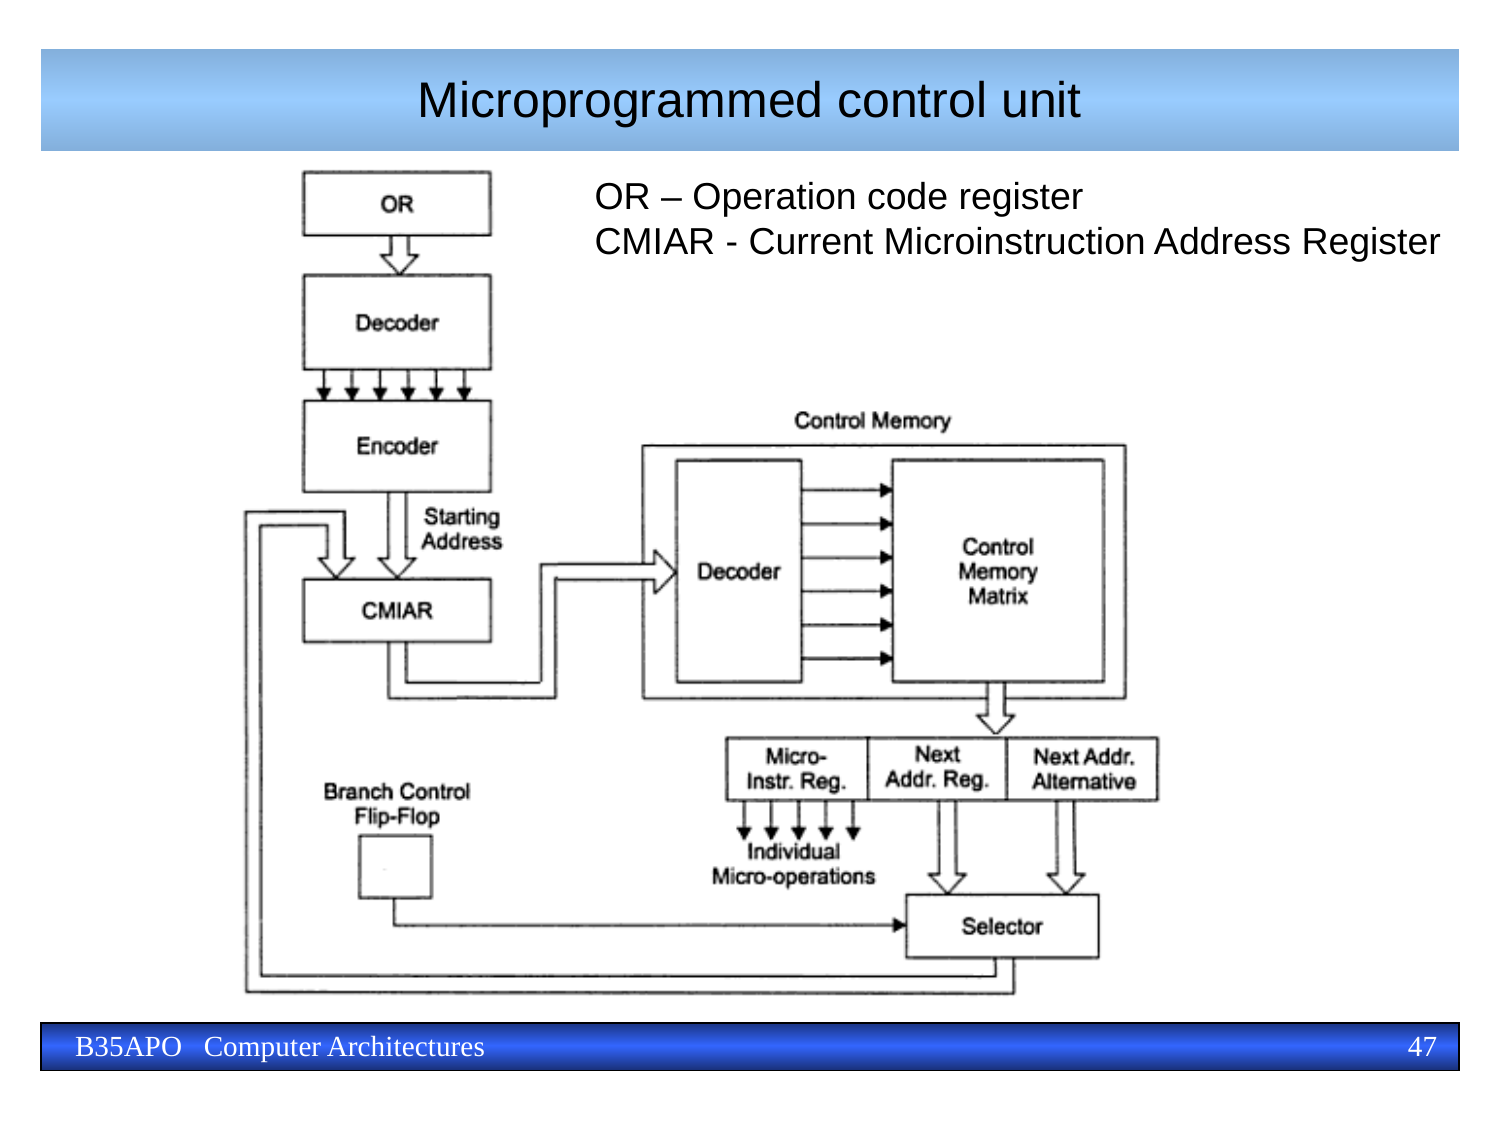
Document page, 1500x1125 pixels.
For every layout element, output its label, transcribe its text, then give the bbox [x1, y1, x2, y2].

picture [234, 163, 1172, 1009]
text_box OR – Operation code register CMIAR - Current Microinstruction Address Register [579, 164, 1459, 270]
title Microprogrammed control unit [41, 49, 1459, 151]
